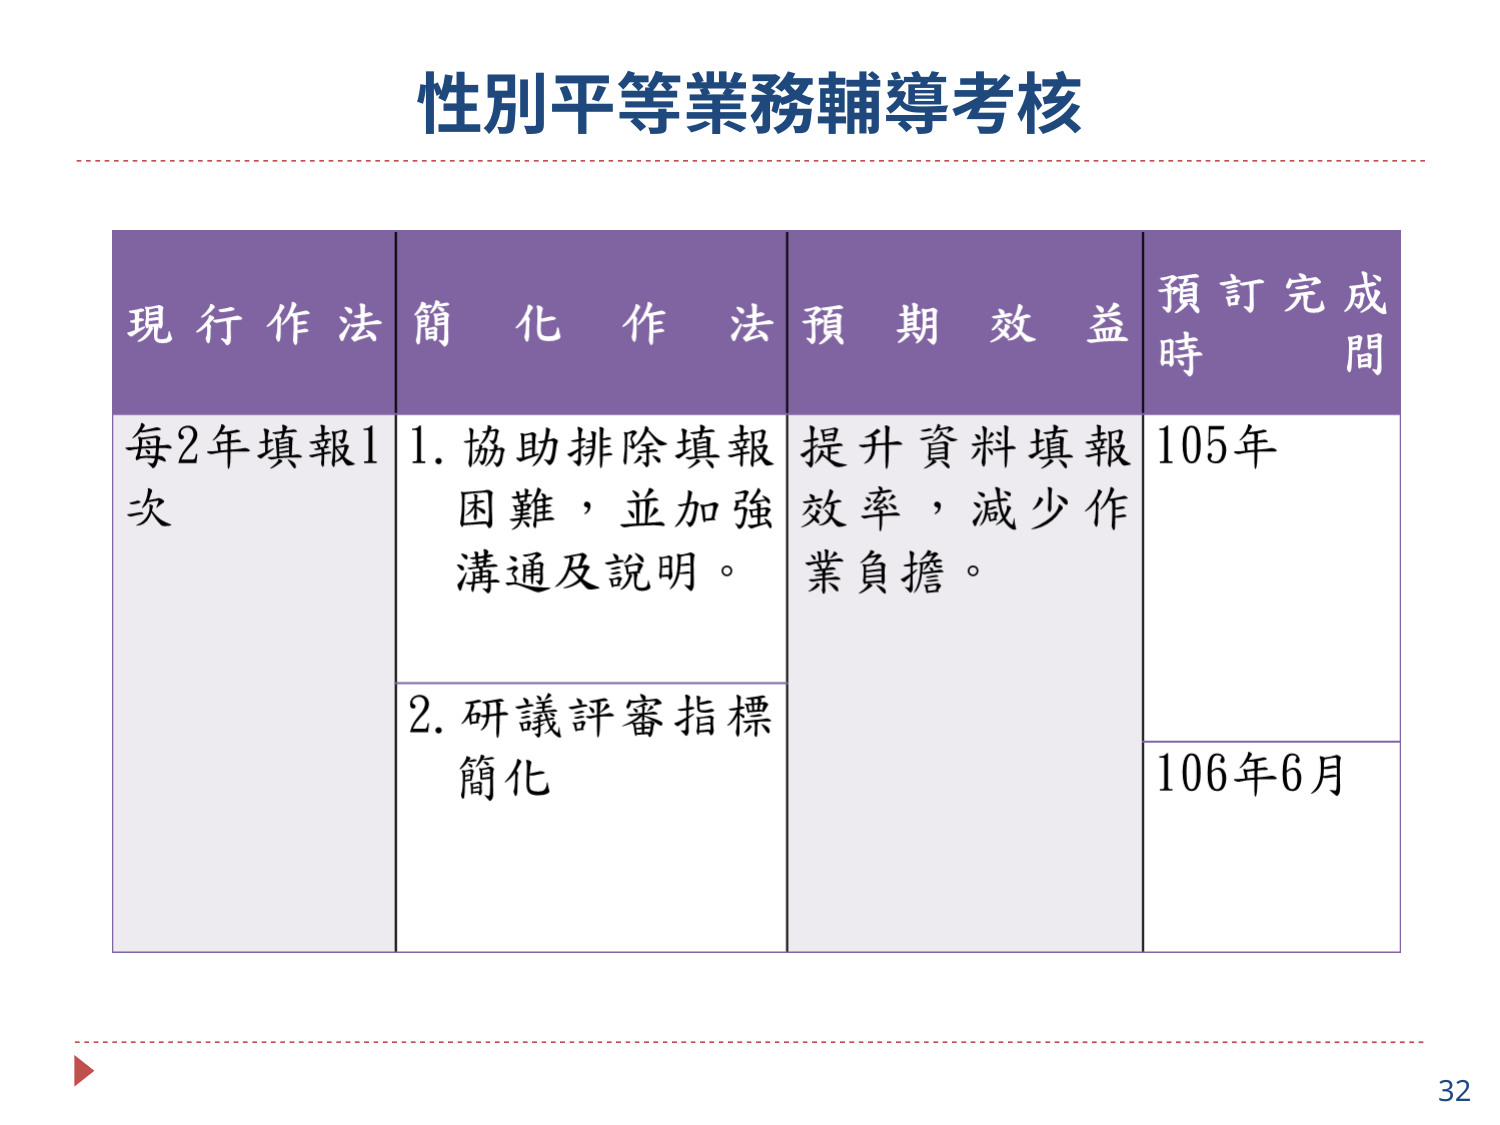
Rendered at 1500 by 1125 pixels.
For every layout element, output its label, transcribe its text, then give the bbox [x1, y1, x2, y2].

text_box 32 [1423, 1065, 1500, 1125]
title 性別平等業務輔導考核 [75, 24, 1426, 150]
picture [112, 231, 1401, 954]
